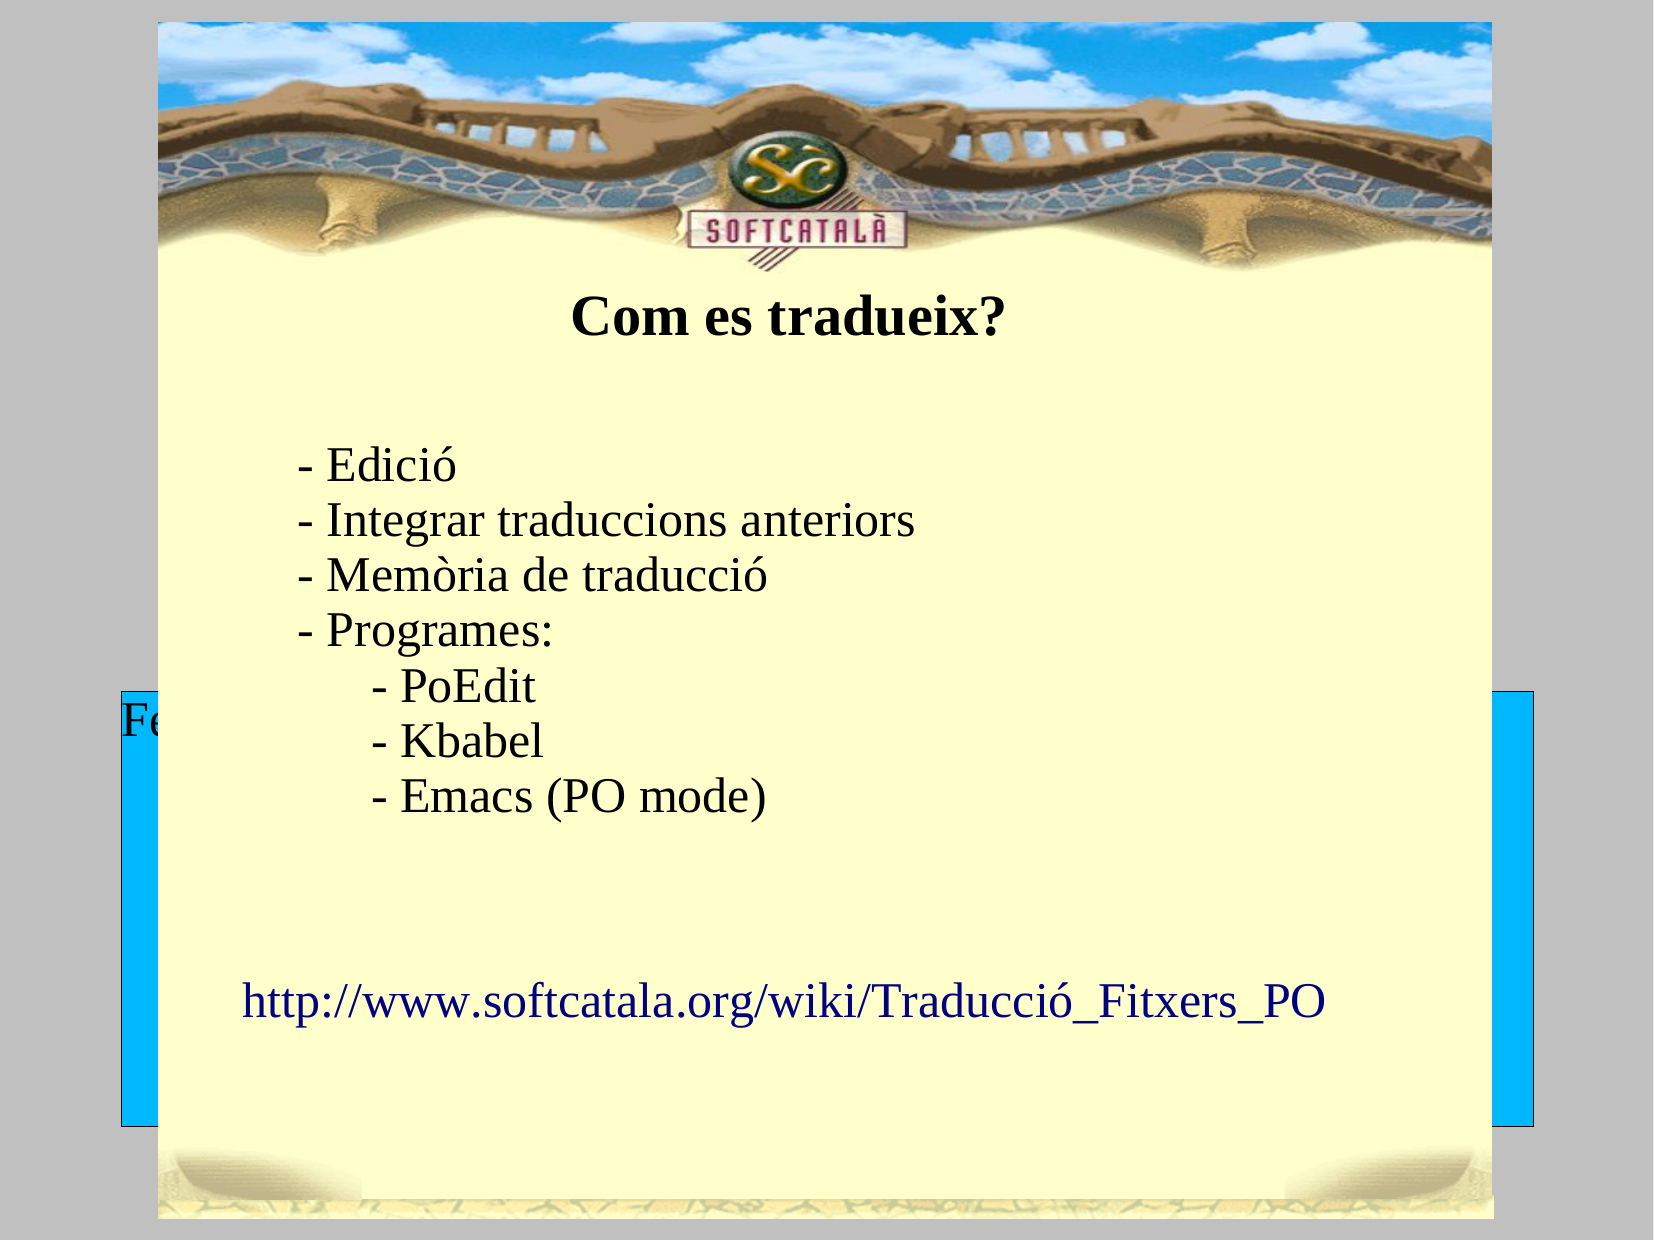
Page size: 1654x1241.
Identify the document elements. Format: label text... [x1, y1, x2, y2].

text_box Com es tradueix? [570, 283, 1055, 381]
text_box http://www.softcatala.org/wiki/Traducció_Fitxers_PO [243, 973, 1504, 1095]
picture [158, 22, 1492, 691]
text_box - Edició - Integrar traduccions anteriors - Memòria de traducció - Programes: - PoEdit - Kbabel - Emacs (PO mode) [297, 436, 1393, 973]
text_box [121, 691, 1534, 1127]
picture [158, 1127, 1494, 1219]
